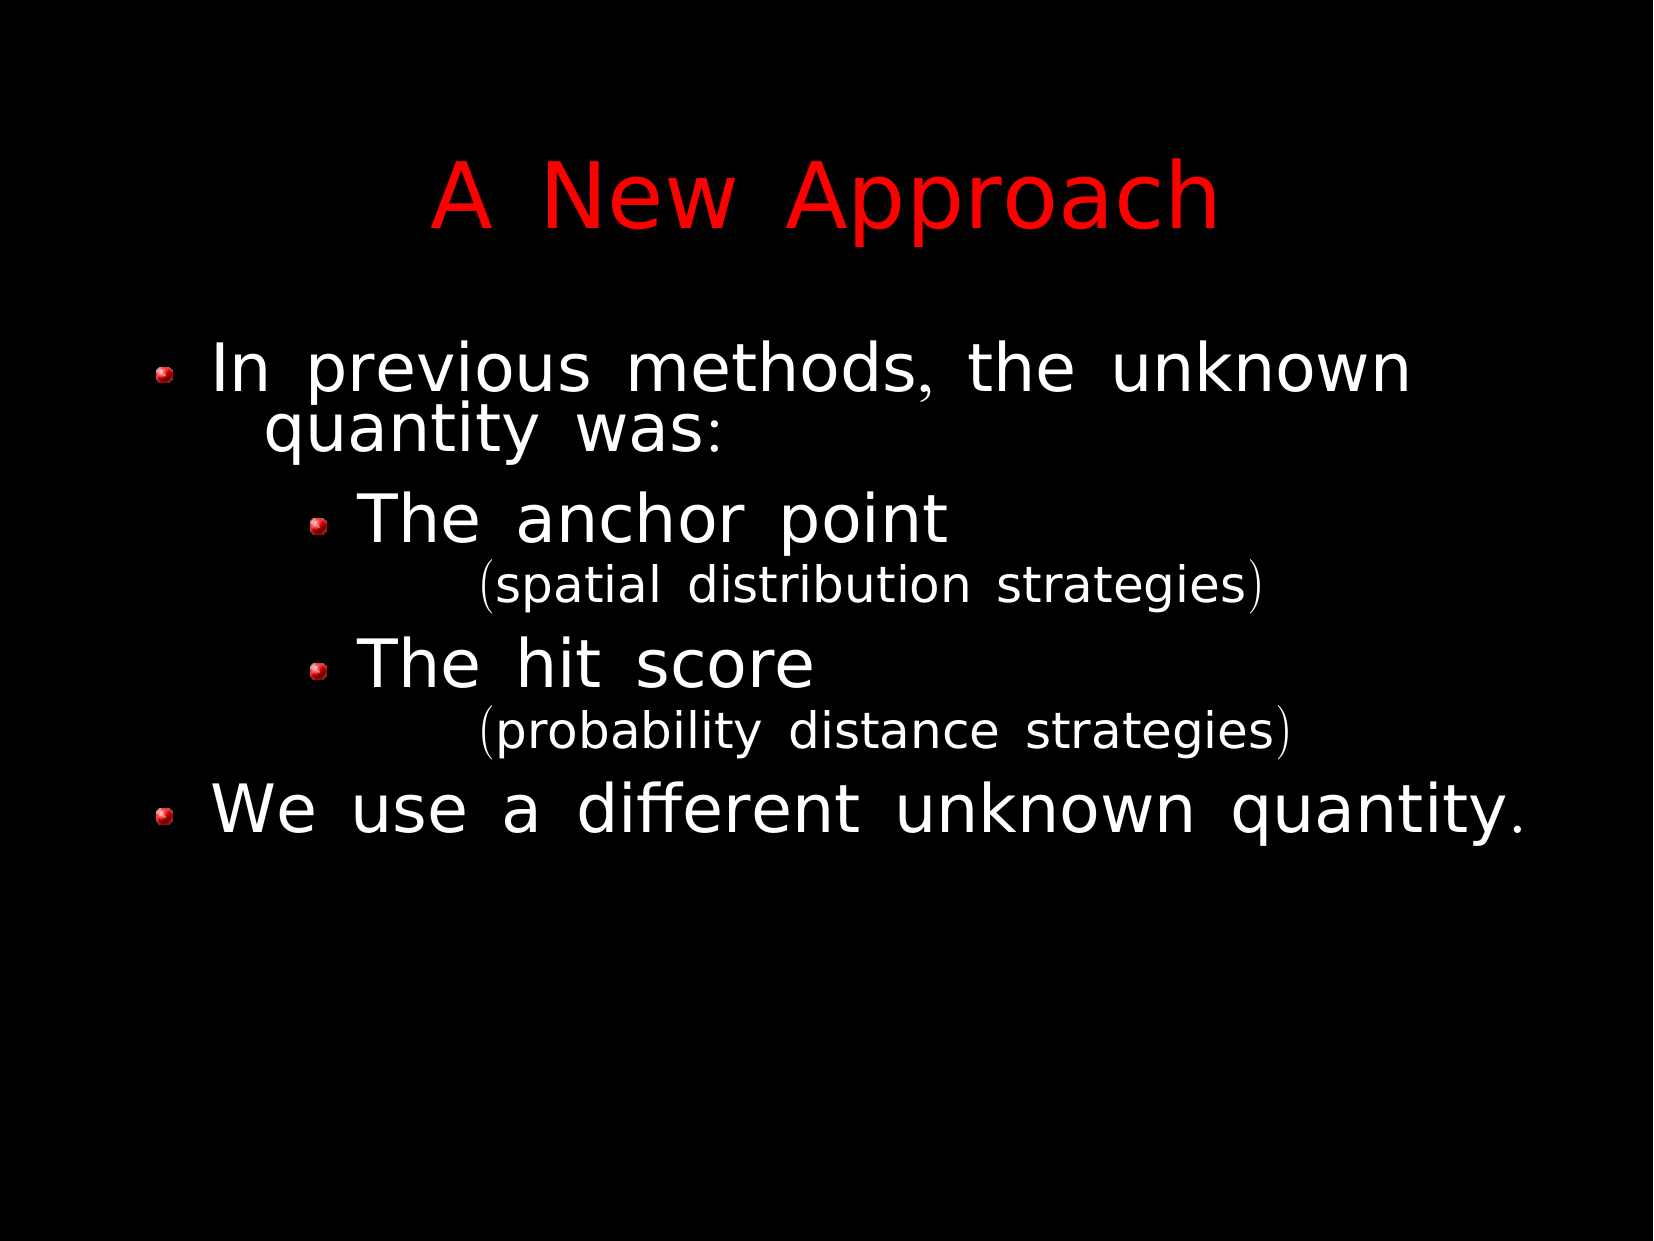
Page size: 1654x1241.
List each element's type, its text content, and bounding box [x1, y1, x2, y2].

list In previous methods, the unknown quantity was: The anchor point (spatial distribution strategies) The hit score (probability distance strategies) We use a different unknown quantity. [121, 344, 1533, 1127]
title A New Approach [121, 102, 1533, 311]
